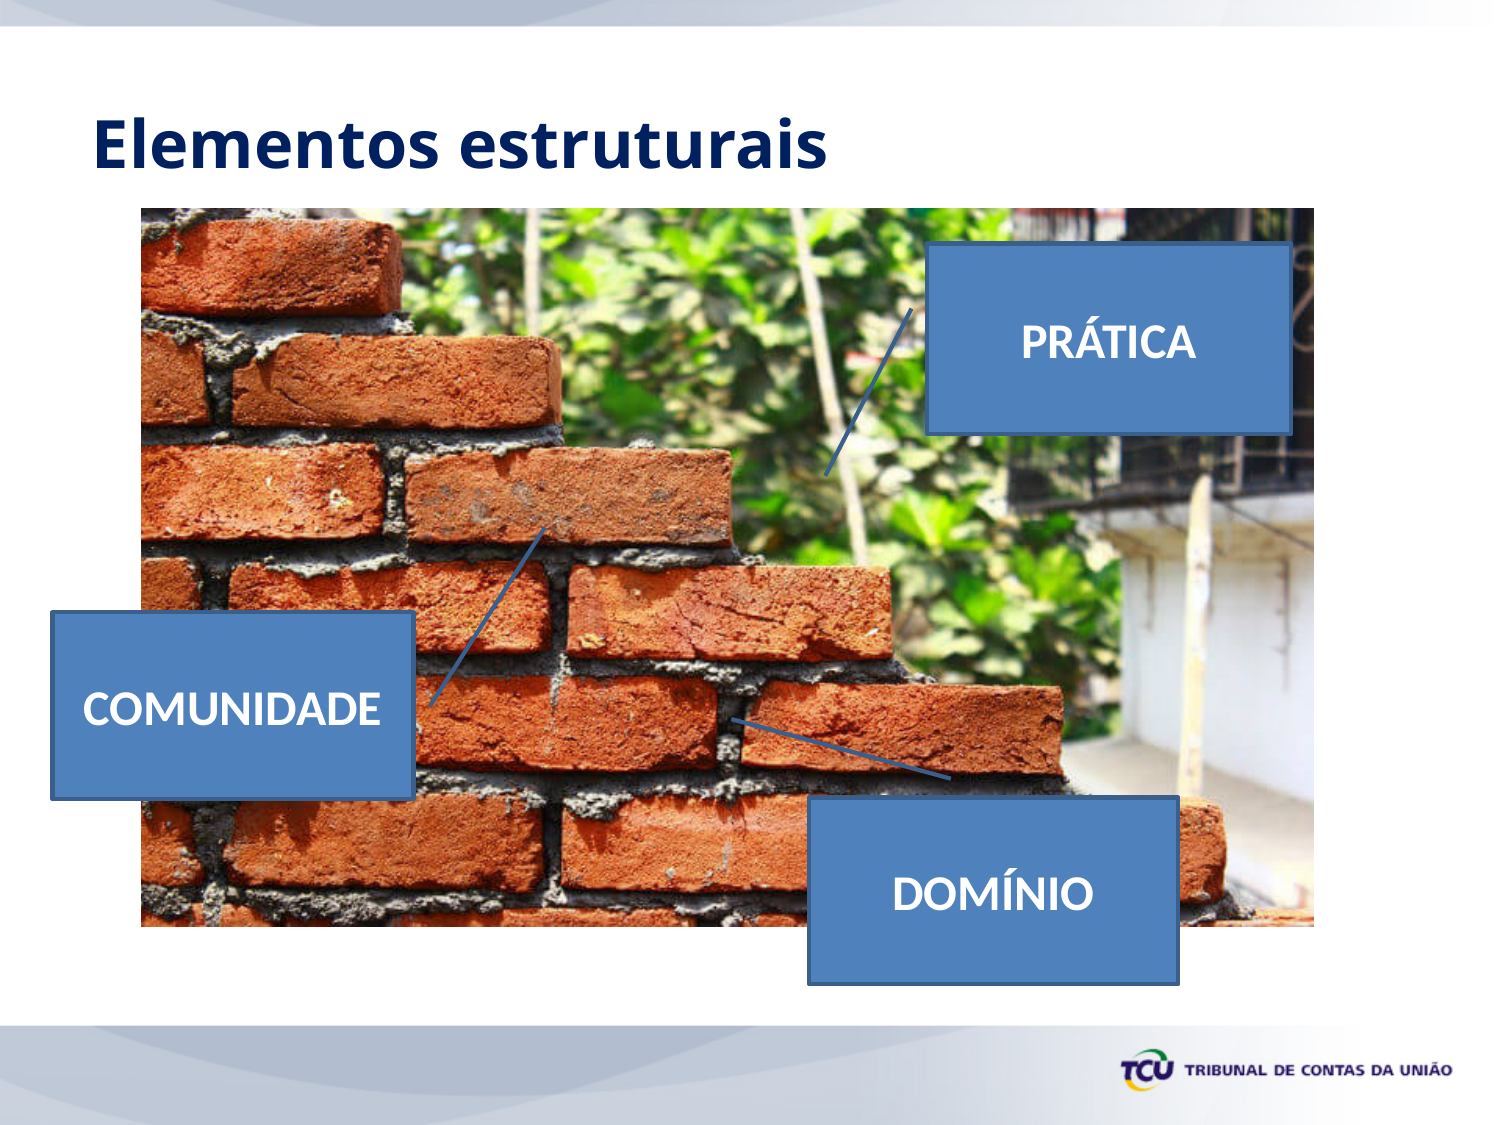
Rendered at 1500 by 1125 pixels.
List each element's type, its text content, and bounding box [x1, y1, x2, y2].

text_box COMUNIDADE [53, 612, 413, 799]
title Elementos estruturais [76, 78, 1427, 206]
text_box PRÁTICA [927, 243, 1291, 434]
text_box DOMÍNIO [809, 797, 1178, 984]
picture [0, 0, 1500, 1125]
